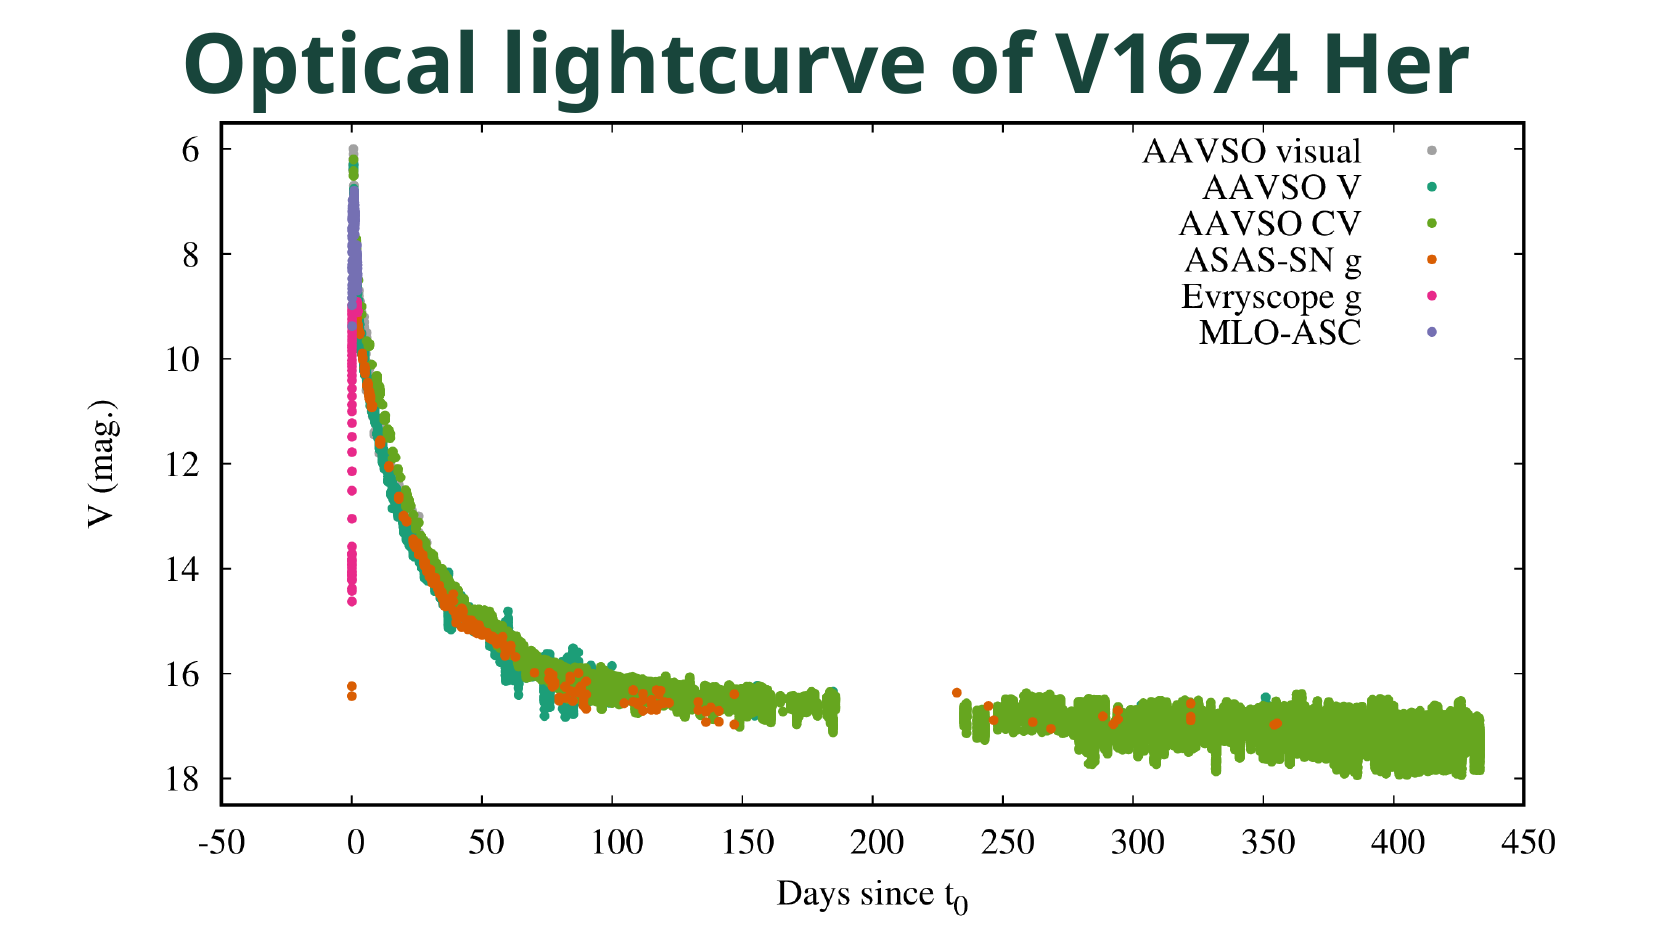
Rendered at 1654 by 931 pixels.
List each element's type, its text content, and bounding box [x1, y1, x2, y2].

picture [65, 86, 1589, 931]
title Optical lightcurve of V1674 Her [82, 0, 1571, 154]
